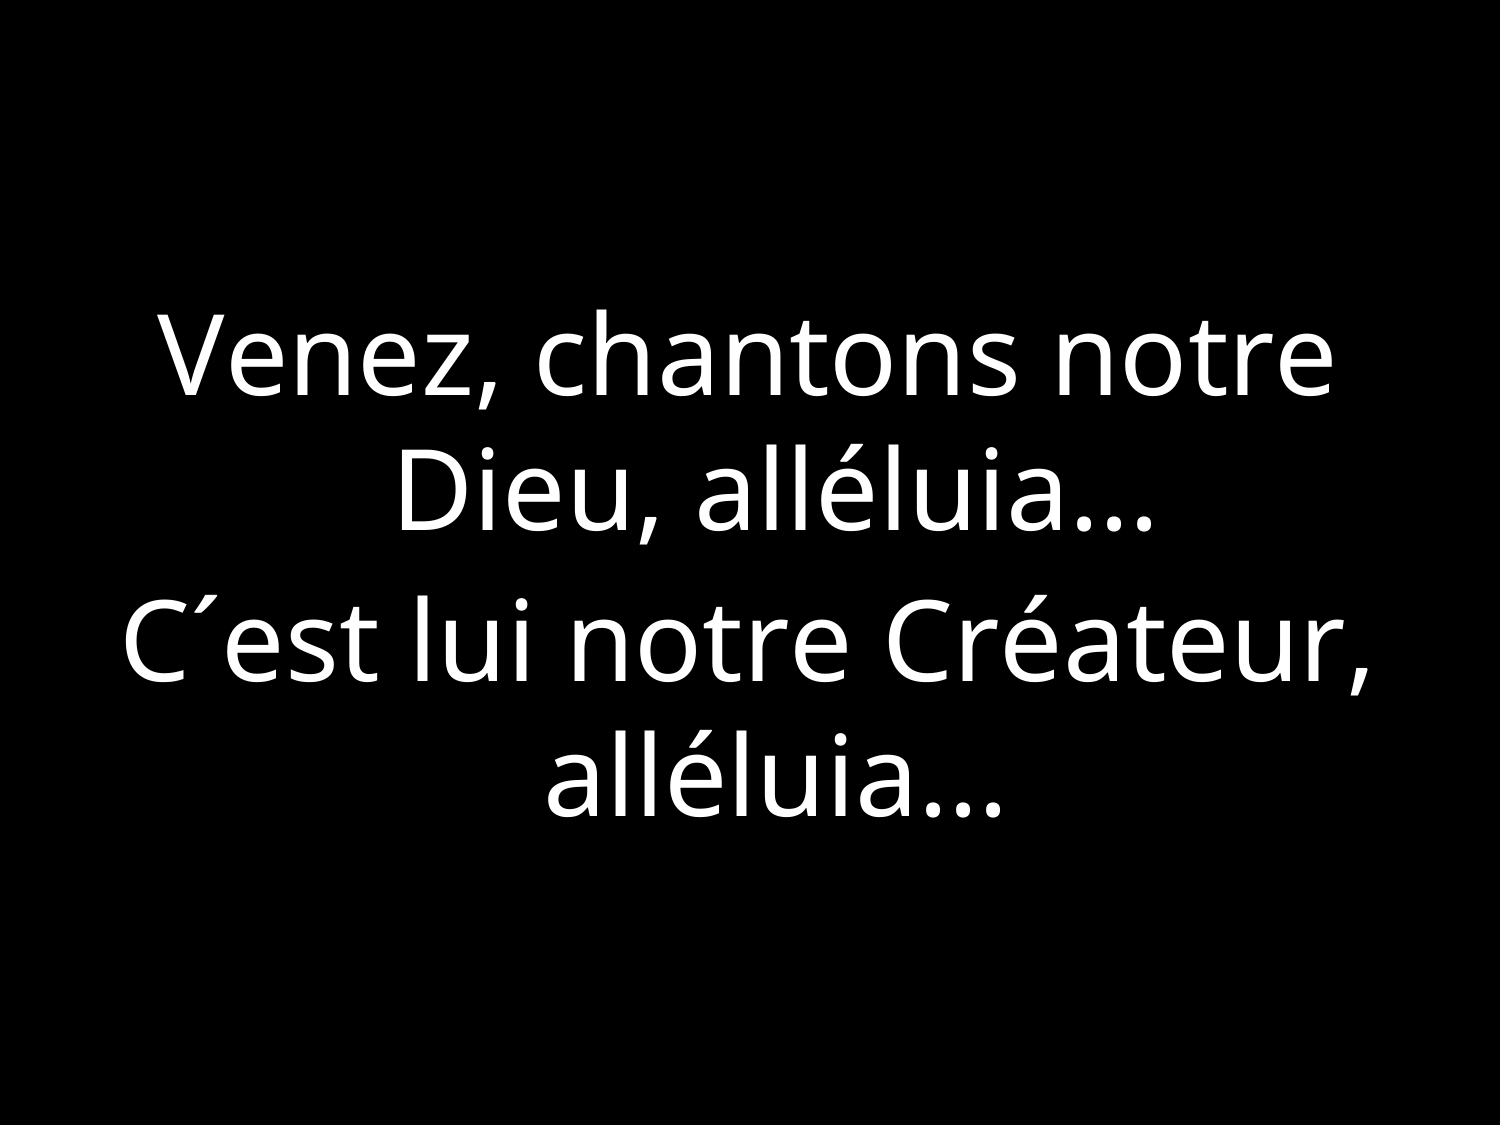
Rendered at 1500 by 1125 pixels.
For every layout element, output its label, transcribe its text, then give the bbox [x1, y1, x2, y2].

subtitle Venez, chantons notre Dieu, alléluia... C´est lui notre Créateur, alléluia... [43, 35, 1453, 1087]
